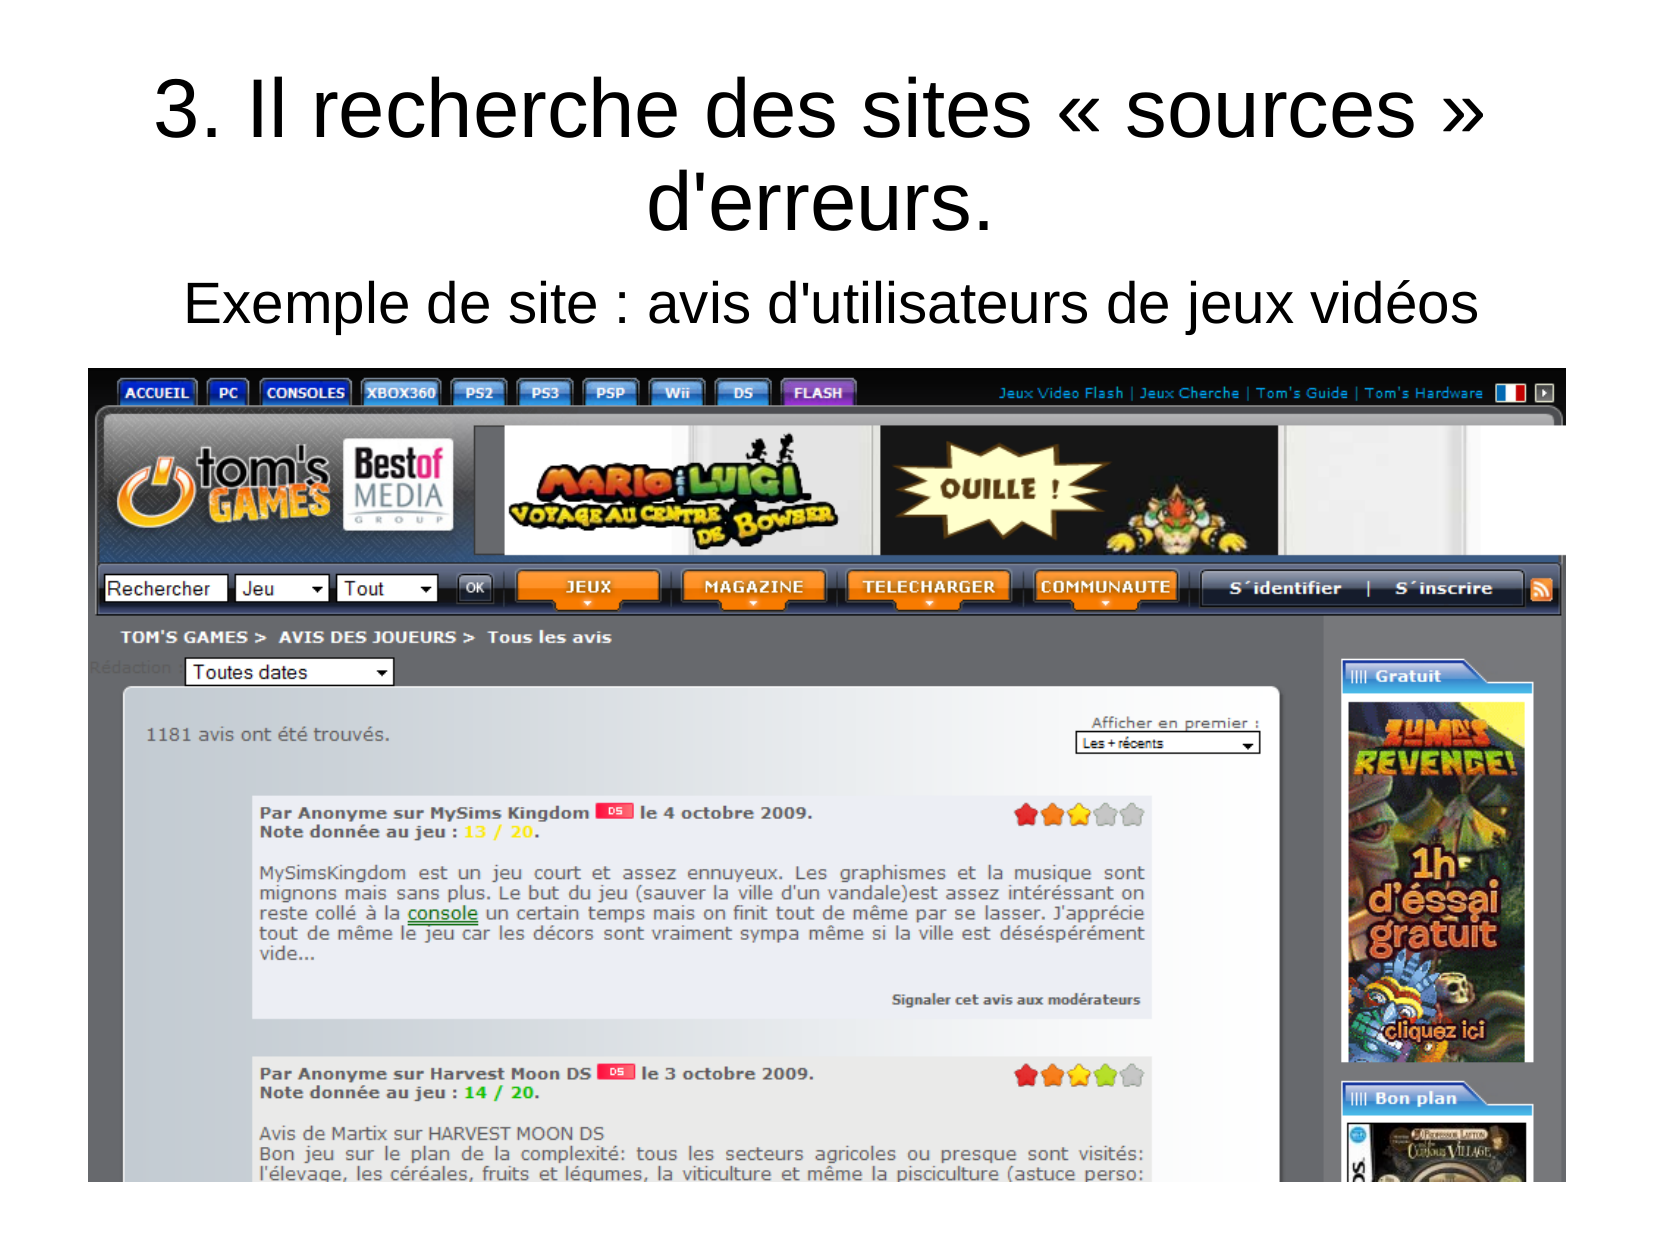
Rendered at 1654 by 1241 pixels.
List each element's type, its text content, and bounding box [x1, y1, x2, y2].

picture [88, 368, 1566, 1182]
chart [82, 290, 1571, 1109]
title 3. Il recherche des sites « sources » d'erreurs. Exemple de site : avis d'utilisateurs de jeux vidéos [76, 61, 1565, 341]
